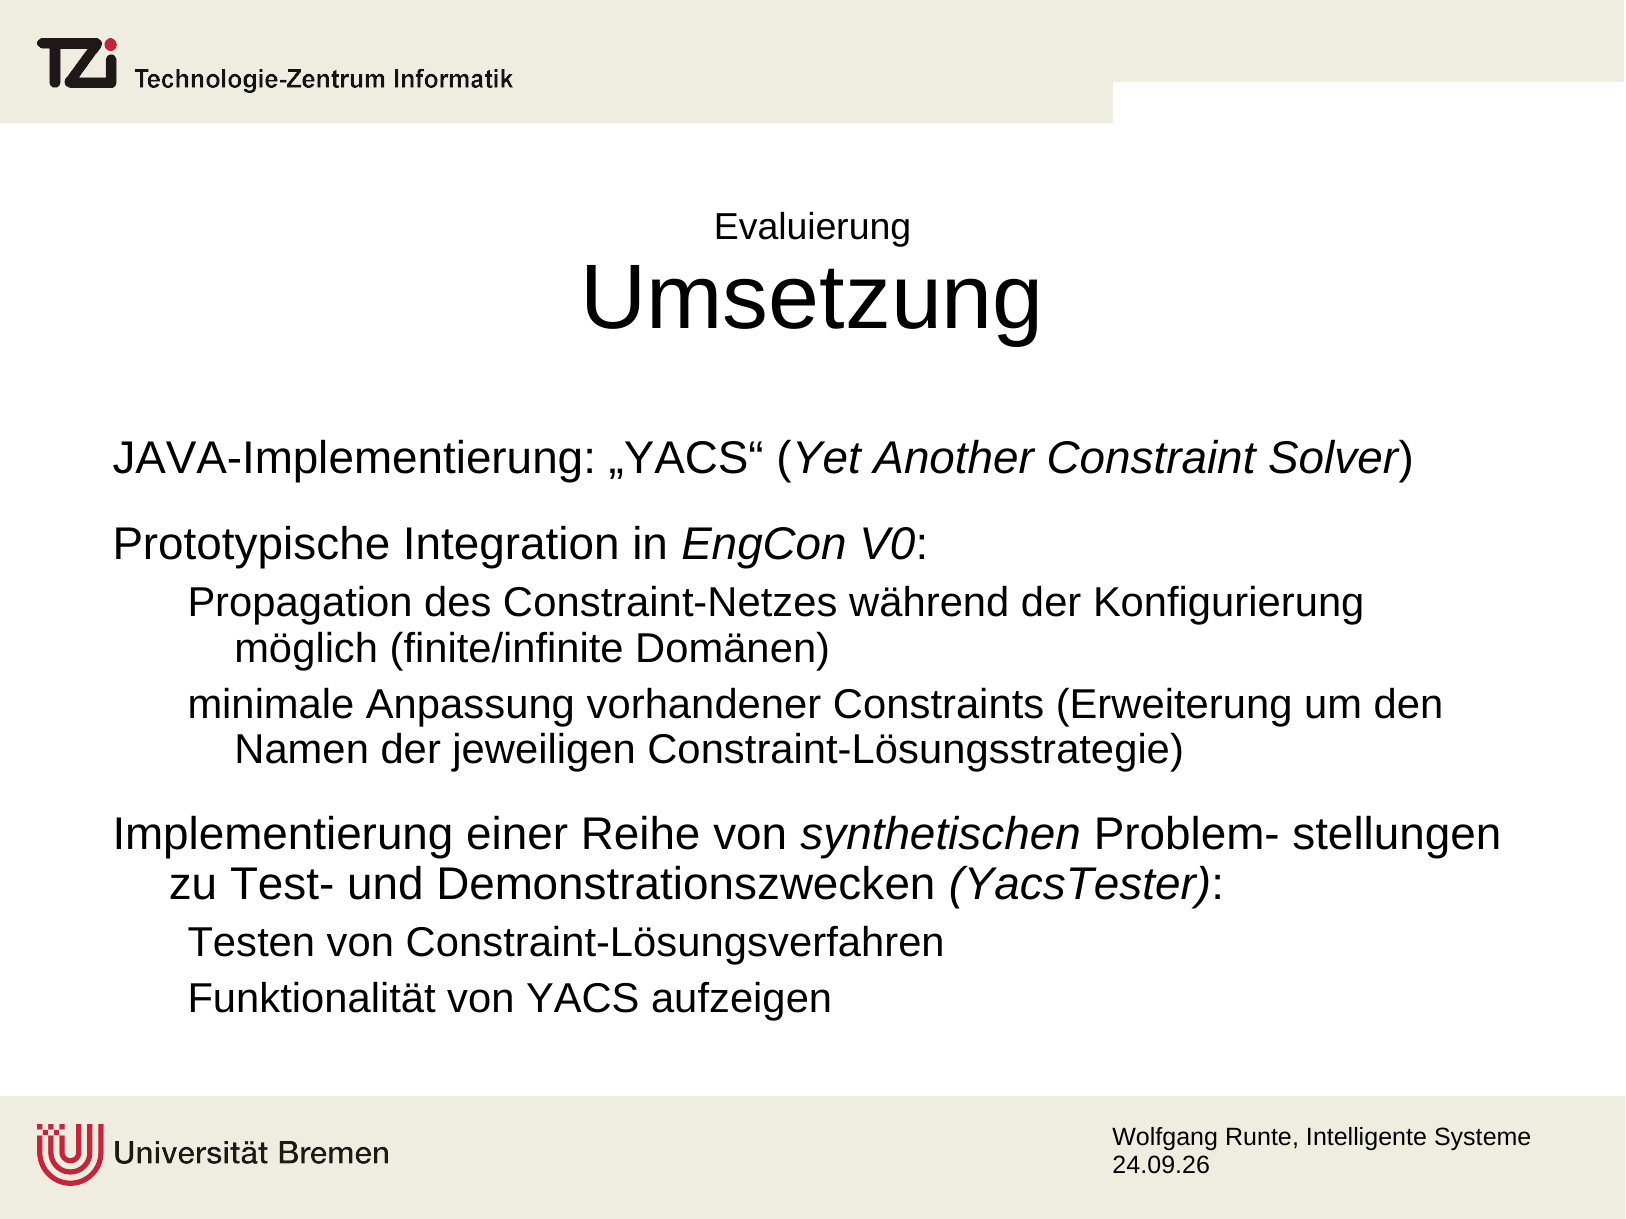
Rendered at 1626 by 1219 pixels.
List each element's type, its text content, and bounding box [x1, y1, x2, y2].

list JAVA-Implementierung: „YACS“ (Yet Another Constraint Solver) Prototypische Integration in EngCon V0: Propagation des Constraint-Netzes während der Konfigurierung möglich (finite/infinite Domänen) minimale Anpassung vorhandener Constraints (Erweiterung um den Namen der jeweiligen Constraint-Lösungsstrategie) Implementierung einer Reihe von synthetischen Problem- stellungen zu Test- und Demonstrationszwecken (YacsTester): Testen von Constraint-Lösungsverfahren Funktionalität von YACS aufzeigen [112, 433, 1513, 1070]
title Evaluierung Umsetzung [112, 162, 1513, 393]
picture [37, 38, 513, 93]
picture [37, 1124, 388, 1186]
